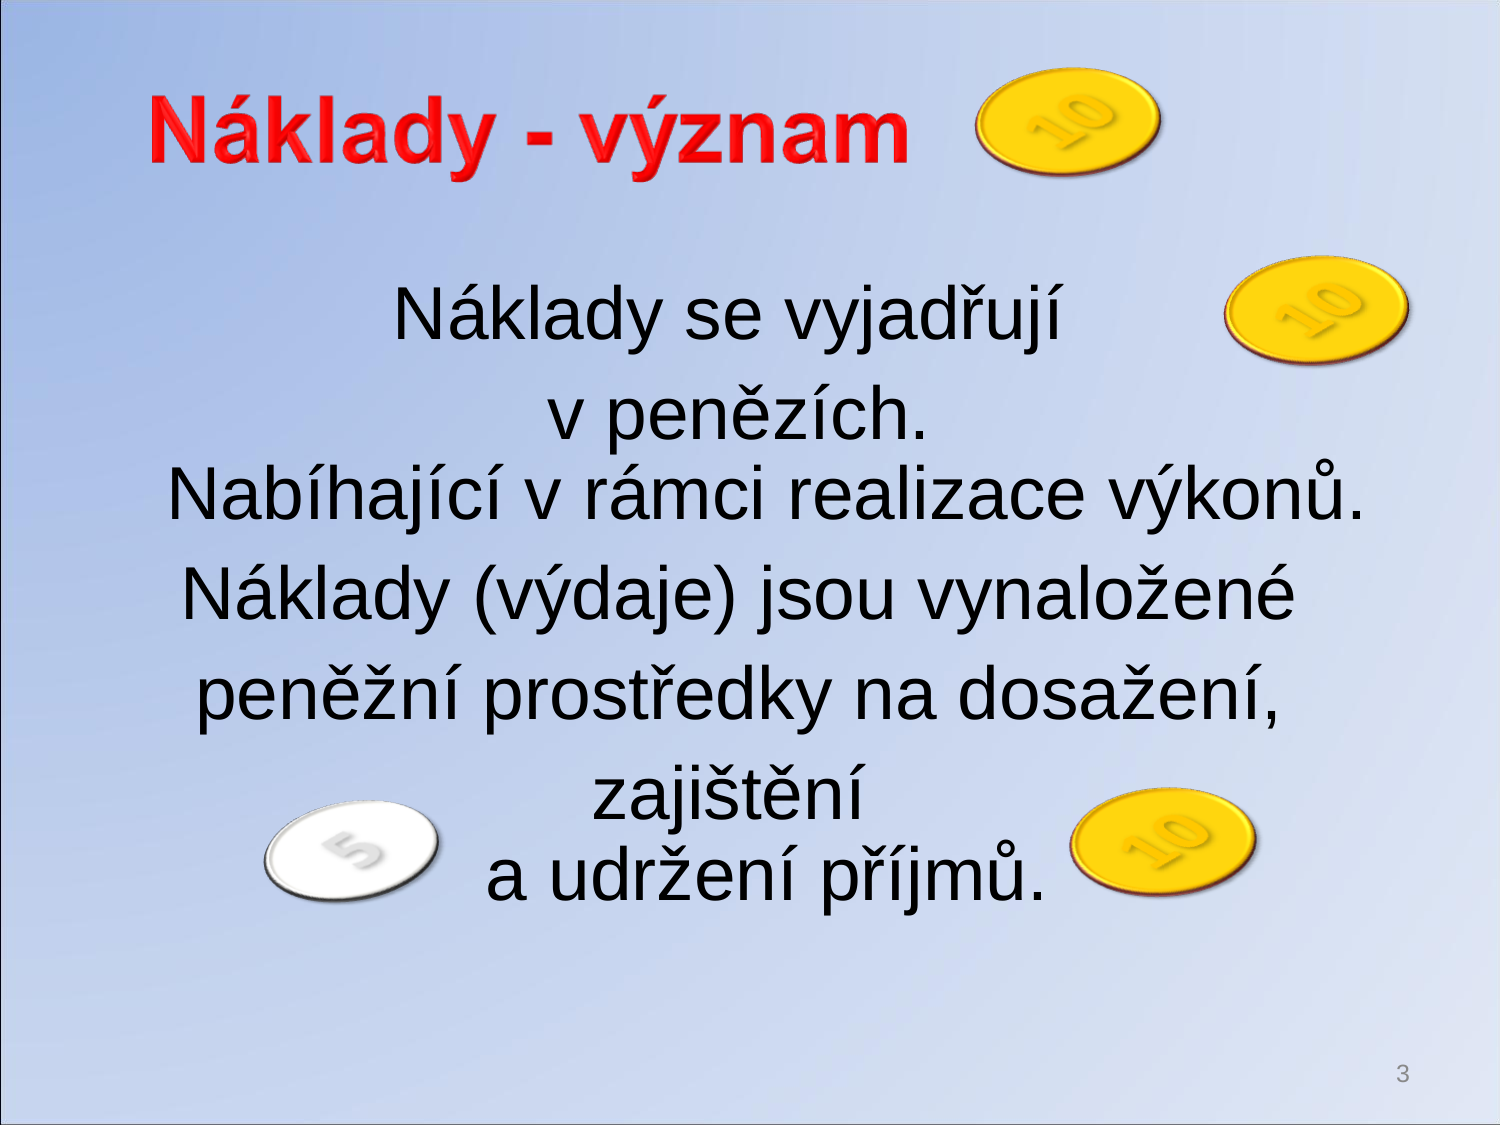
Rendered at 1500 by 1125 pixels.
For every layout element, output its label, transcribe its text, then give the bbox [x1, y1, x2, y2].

picture [0, 0, 1500, 1125]
list Náklady se vyjadřují v penězích. Nabíhající v rámci realizace výkonů. Náklady (výdaje) jsou vynaložené peněžní prostředky na dosažení, zajištění a udržení příjmů. [53, 267, 1426, 977]
text_box <číslo> [1074, 1042, 1426, 1103]
